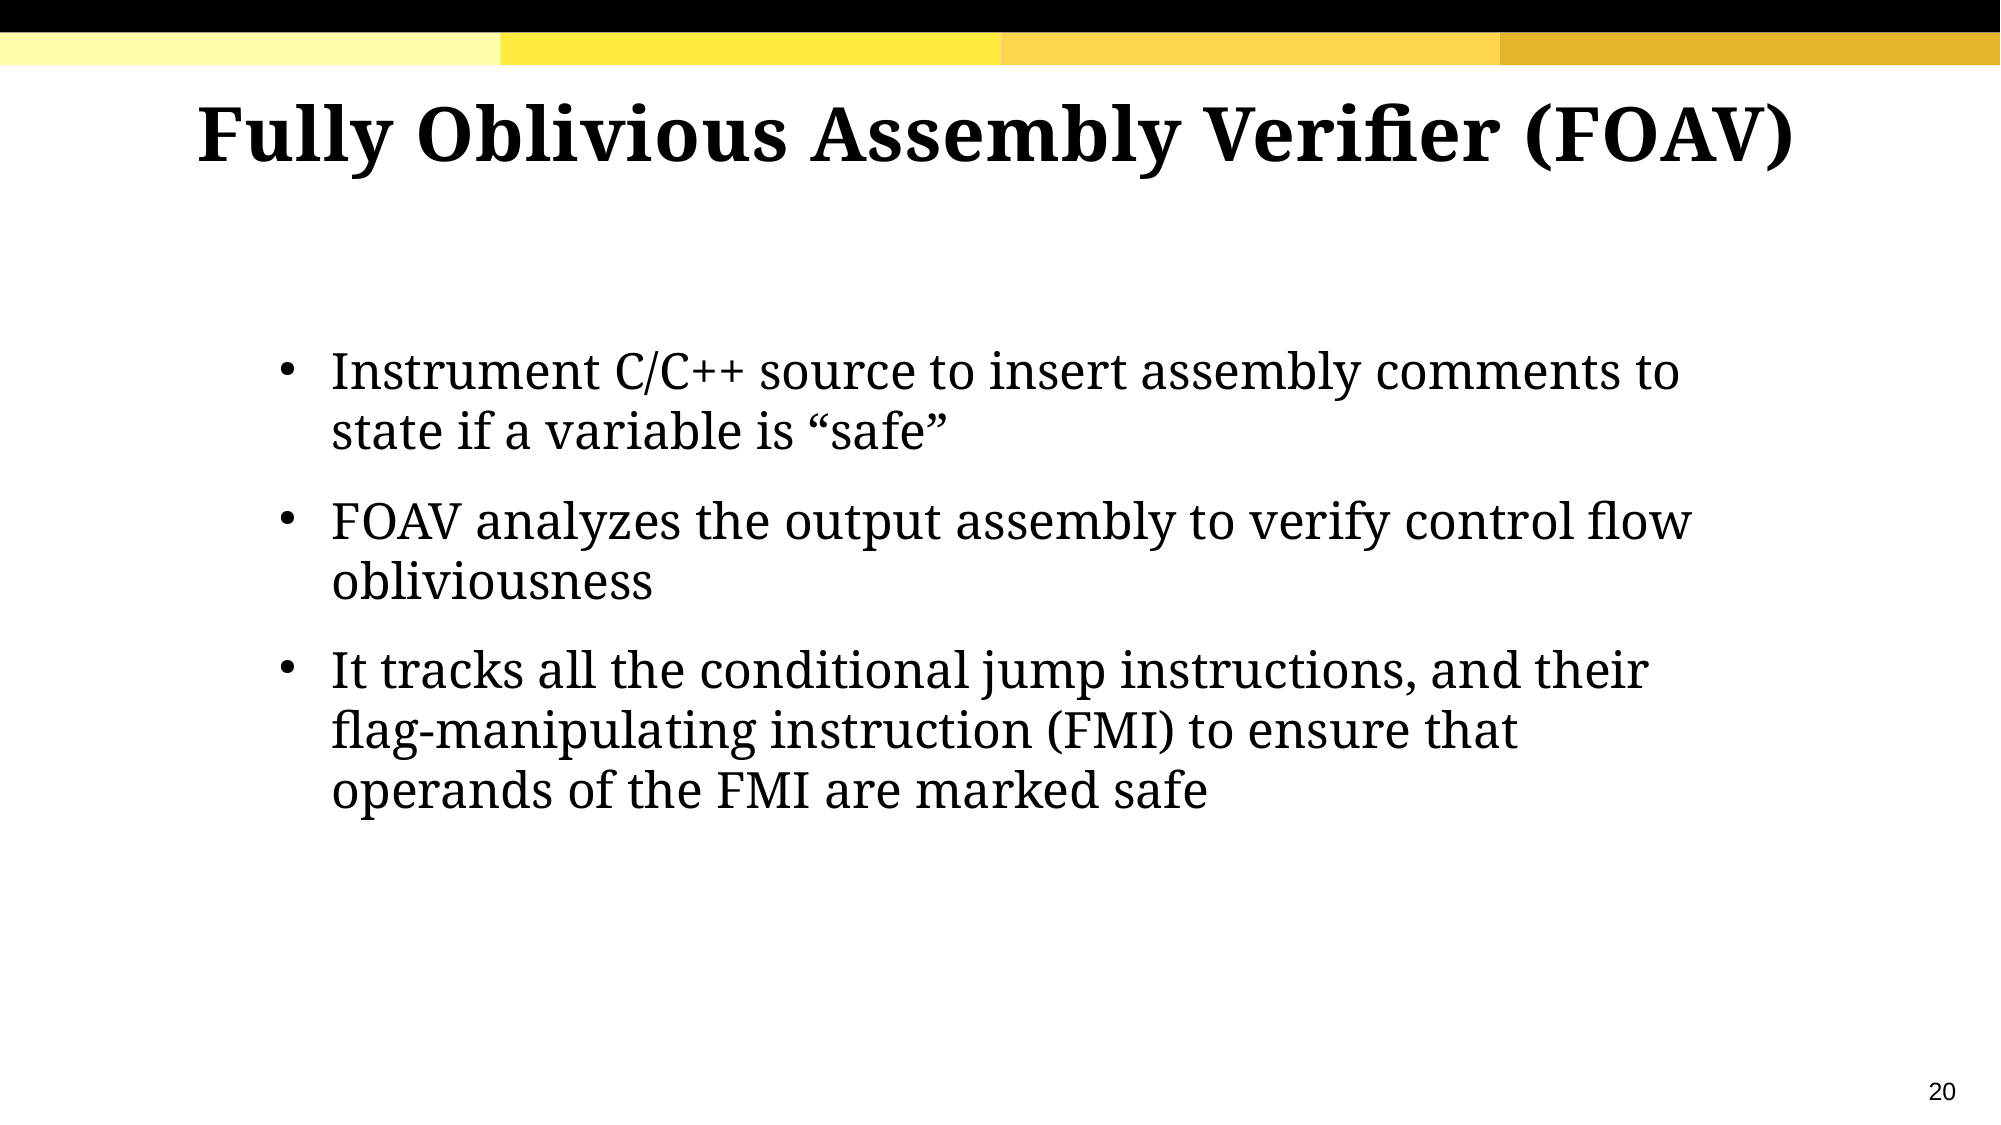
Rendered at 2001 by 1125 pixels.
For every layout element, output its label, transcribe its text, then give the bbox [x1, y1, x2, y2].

title Fully Oblivious Assembly Verifier (FOAV) [48, 65, 1947, 213]
text_box 20 [1913, 1070, 1972, 1114]
list Instrument C/C++ source to insert assembly comments to state if a variable is “safe” FOAV analyzes the output assembly to verify control flow obliviousness It tracks all the conditional jump instructions, and their flag-manipulating instruction (FMI) to ensure that operands of the FMI are marked safe [245, 332, 1743, 715]
